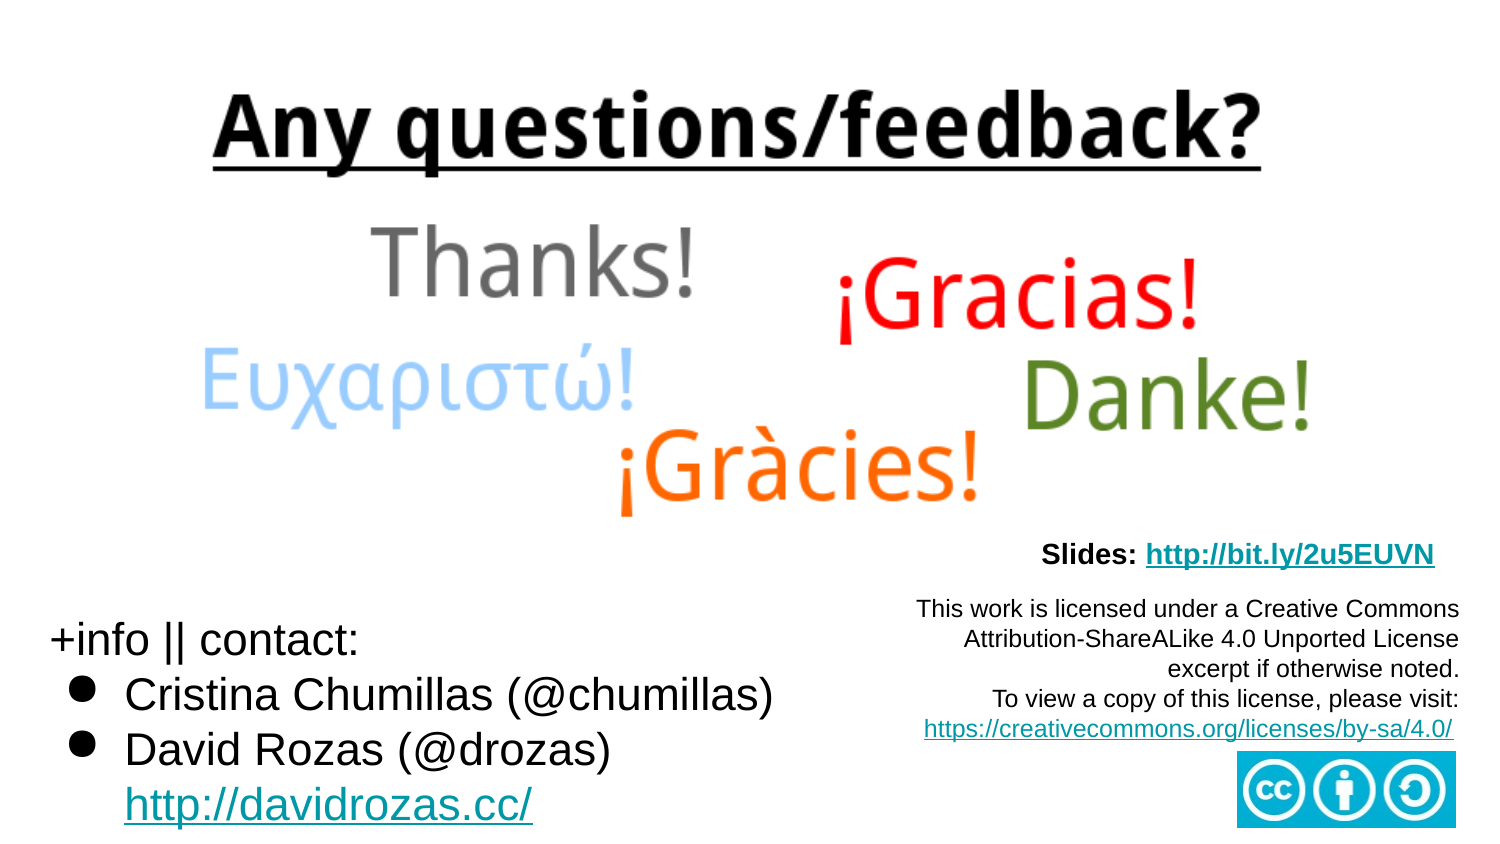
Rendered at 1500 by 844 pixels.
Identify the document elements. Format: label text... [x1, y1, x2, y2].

picture [196, 65, 1338, 539]
text_box This work is licensed under a Creative Commons Attribution-ShareALike 4.0 Unported License excerpt if otherwise noted. To view a copy of this license, please visit: https://creativecommons.org/licenses/by-sa/4.0/ [768, 567, 1476, 768]
picture [1237, 751, 1456, 828]
picture [1388, 751, 1422, 757]
text_box +info || contact: Cristina Chumillas (@chumillas) David Rozas (@drozas) http://davidrozas.cc/ [34, 594, 851, 844]
text_box Slides: http://bit.ly/2u5EUVN [1026, 520, 1463, 585]
